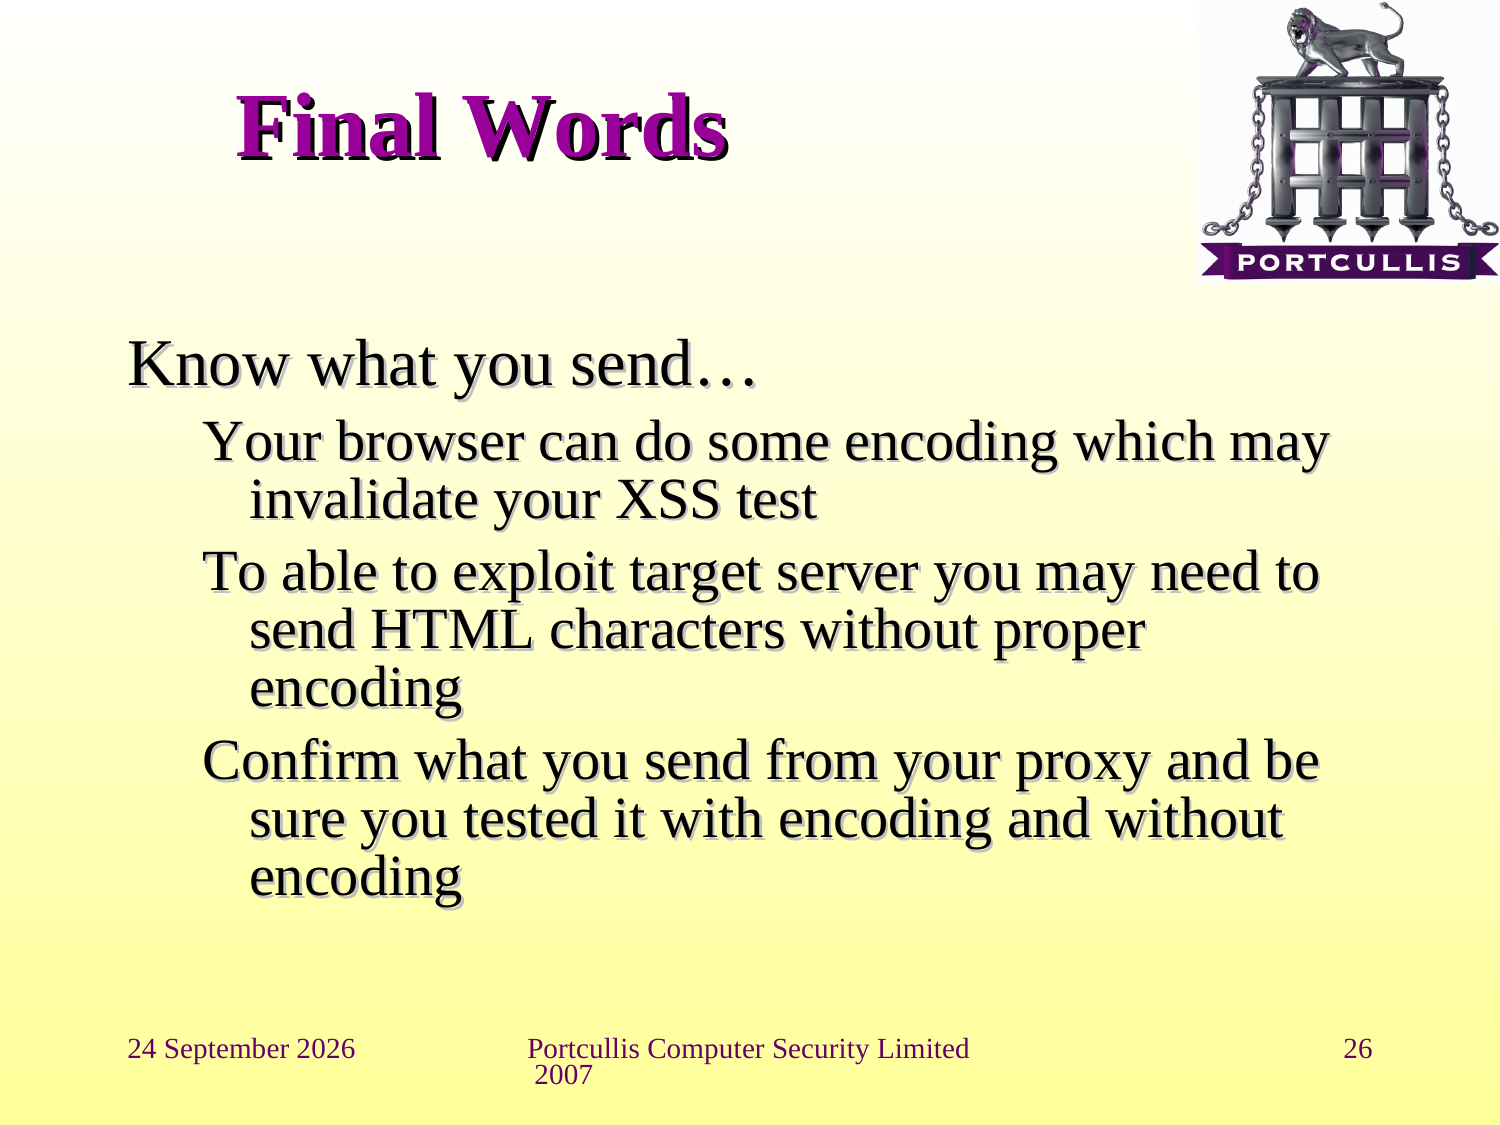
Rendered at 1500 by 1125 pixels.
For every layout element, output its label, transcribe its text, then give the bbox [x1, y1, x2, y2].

picture [1198, 0, 1500, 283]
list Know what you send… Your browser can do some encoding which may invalidate your XSS test To able to exploit target server you may need to send HTML characters without proper encoding Confirm what you send from your proxy and be sure you tested it with encoding and without encoding [112, 324, 1388, 1001]
title Final Words [0, 0, 963, 250]
